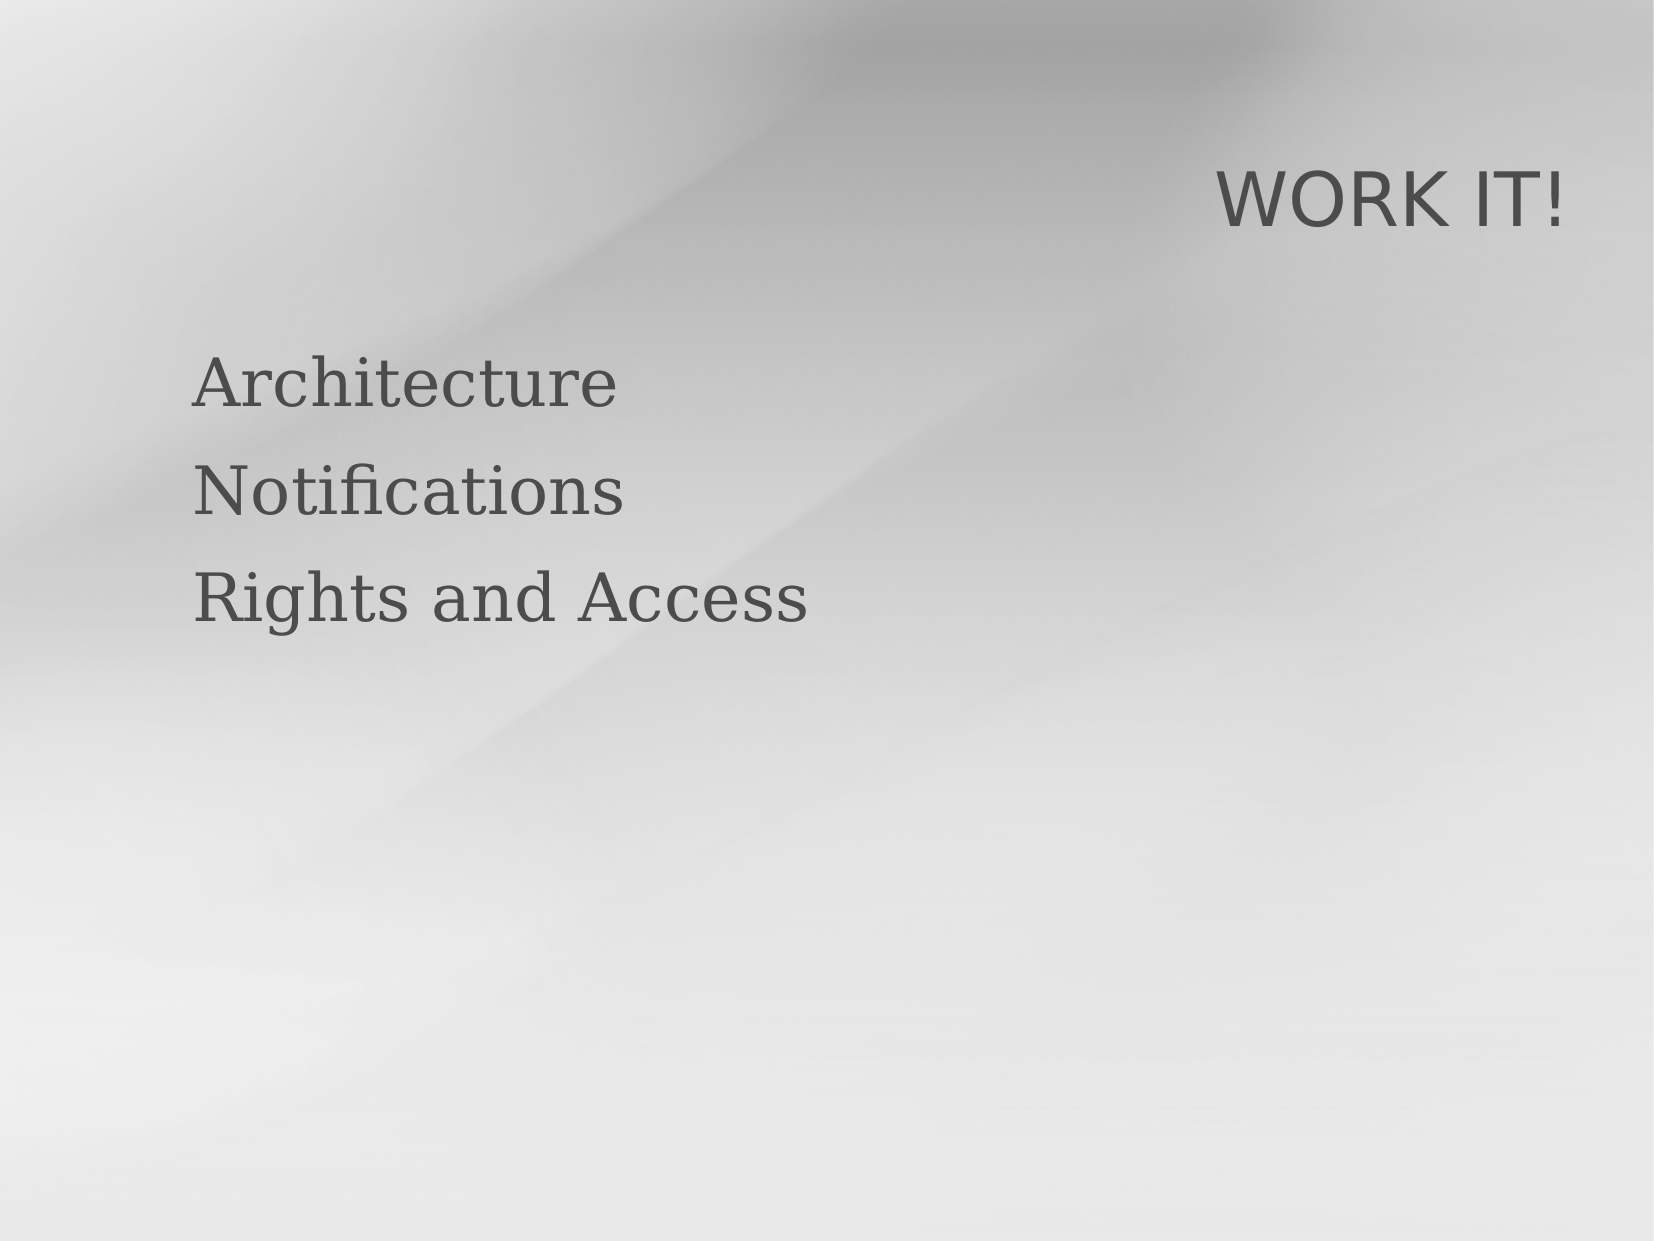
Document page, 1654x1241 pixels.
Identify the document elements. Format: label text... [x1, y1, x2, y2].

list Architecture Notifications Rights and Access [121, 344, 1534, 1127]
picture [0, 0, 1654, 1241]
title WORK IT! [82, 96, 1571, 304]
